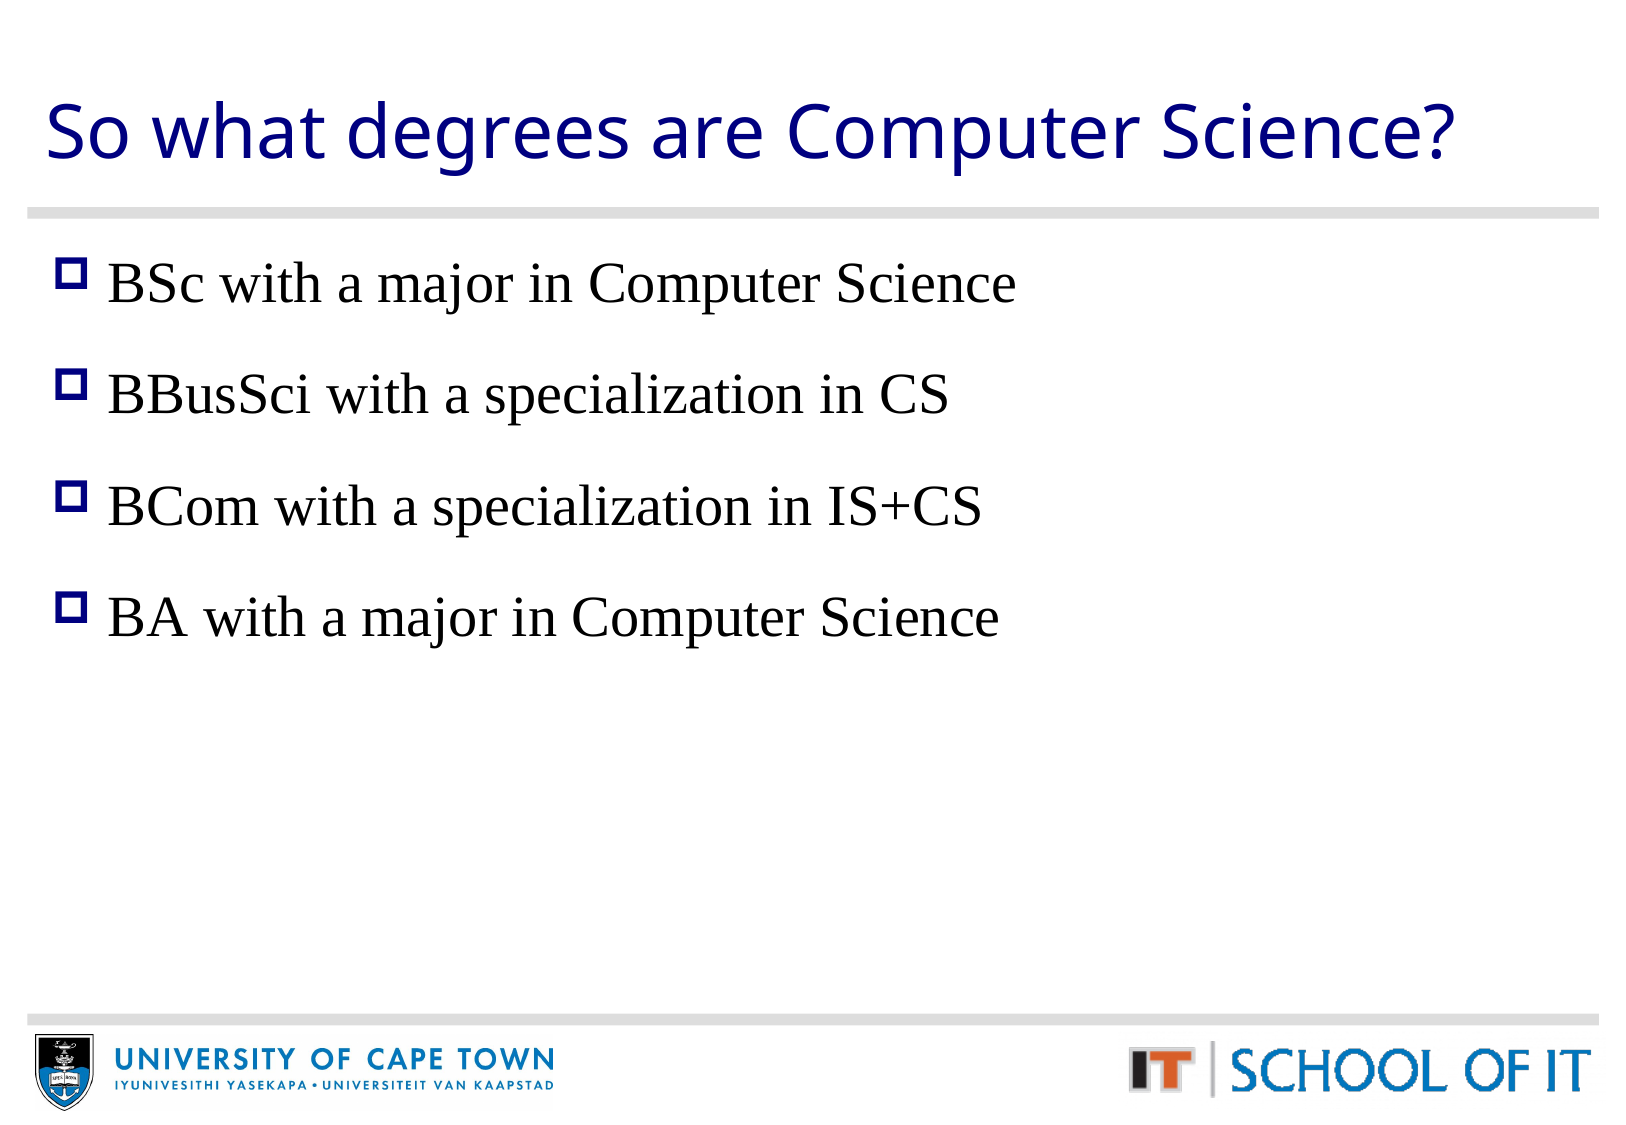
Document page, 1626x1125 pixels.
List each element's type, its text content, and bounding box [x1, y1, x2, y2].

picture [1118, 1030, 1606, 1109]
picture [35, 1034, 553, 1111]
title So what degrees are Computer Science? [45, 66, 1583, 194]
list BSc with a major in Computer Science BBusSci with a specialization in CS BCom with a specialization in IS+CS BA with a major in Computer Science [36, 236, 1579, 998]
